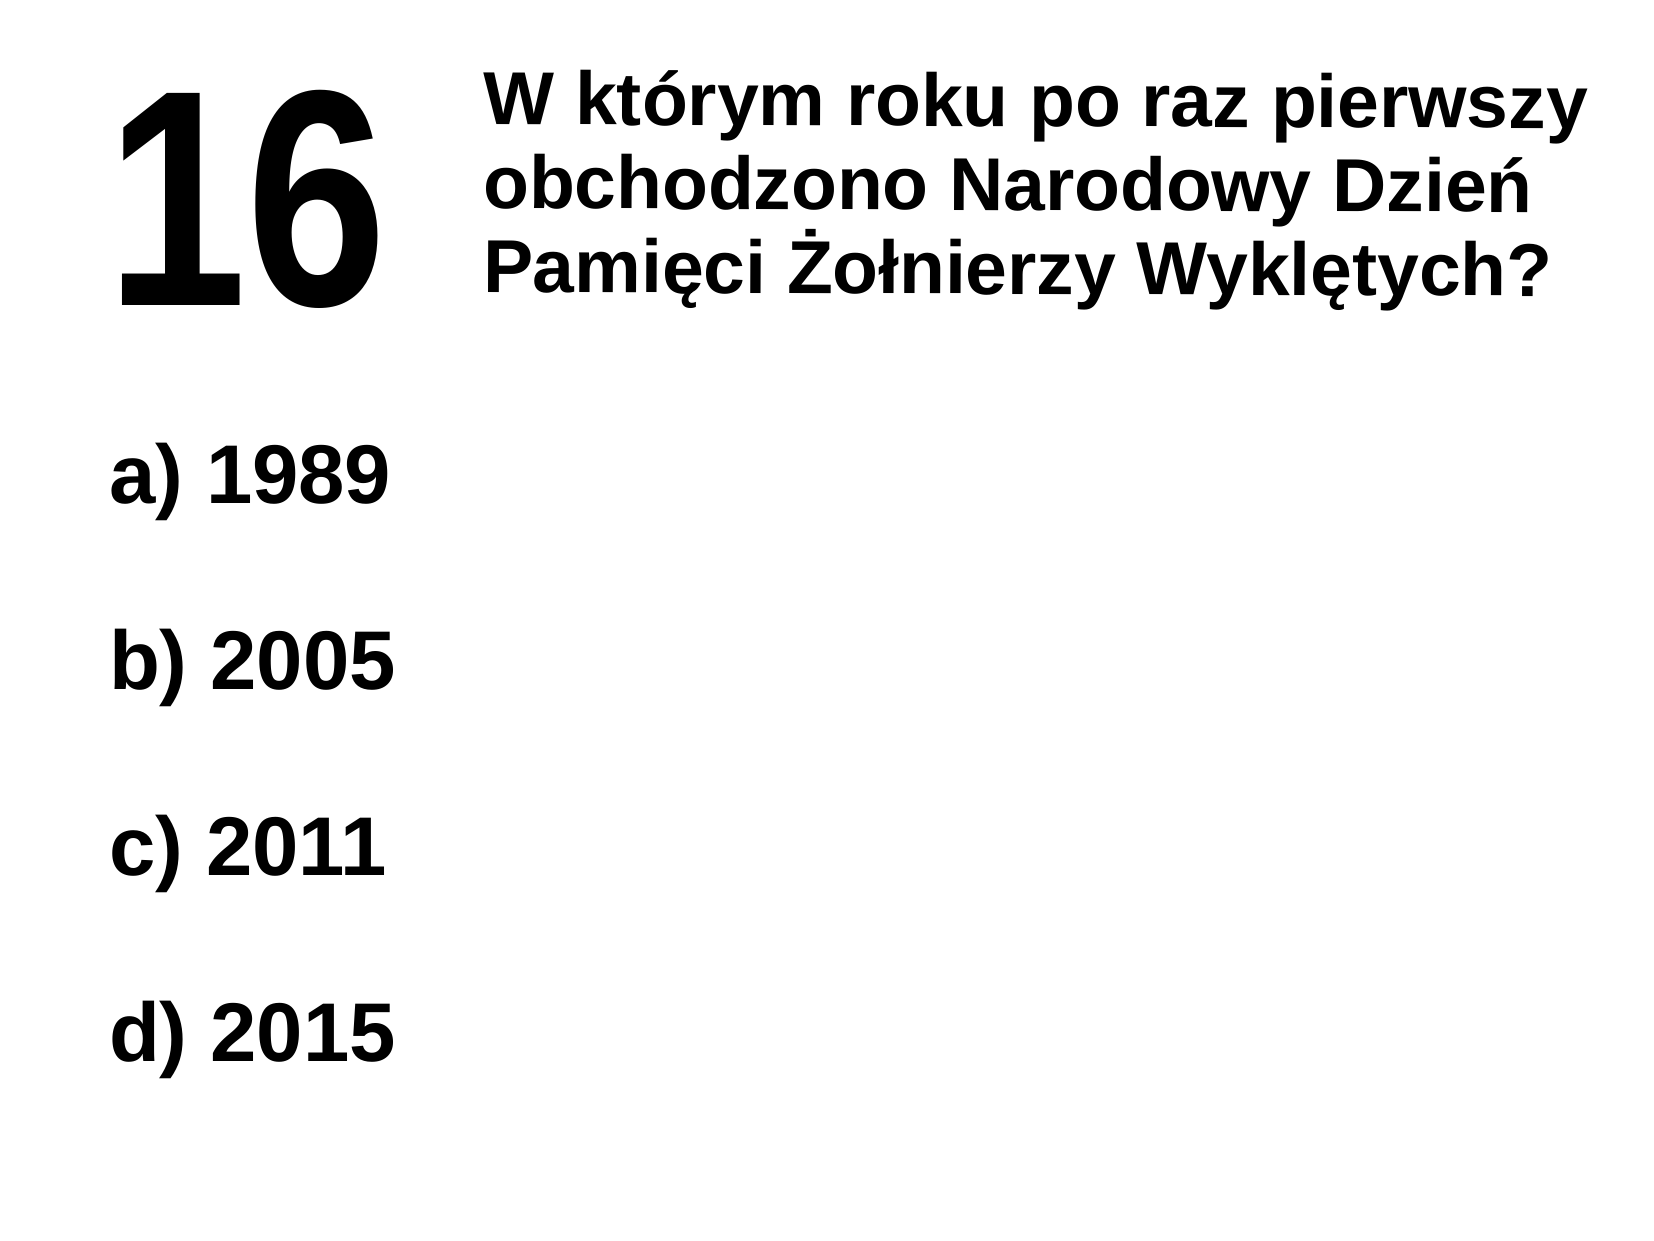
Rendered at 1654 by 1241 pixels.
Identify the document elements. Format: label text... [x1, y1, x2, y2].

text_box a) 1989 b) 2005 c) 2011 d) 2015 [94, 420, 1453, 1158]
text_box 16 [292, 200, 343, 275]
text_box 16 [8, 9, 485, 308]
text_box W którym roku po raz pierwszy obchodzono Narodowy Dzień Pamięci Żołnierzy Wyklętych? [482, 56, 1615, 372]
